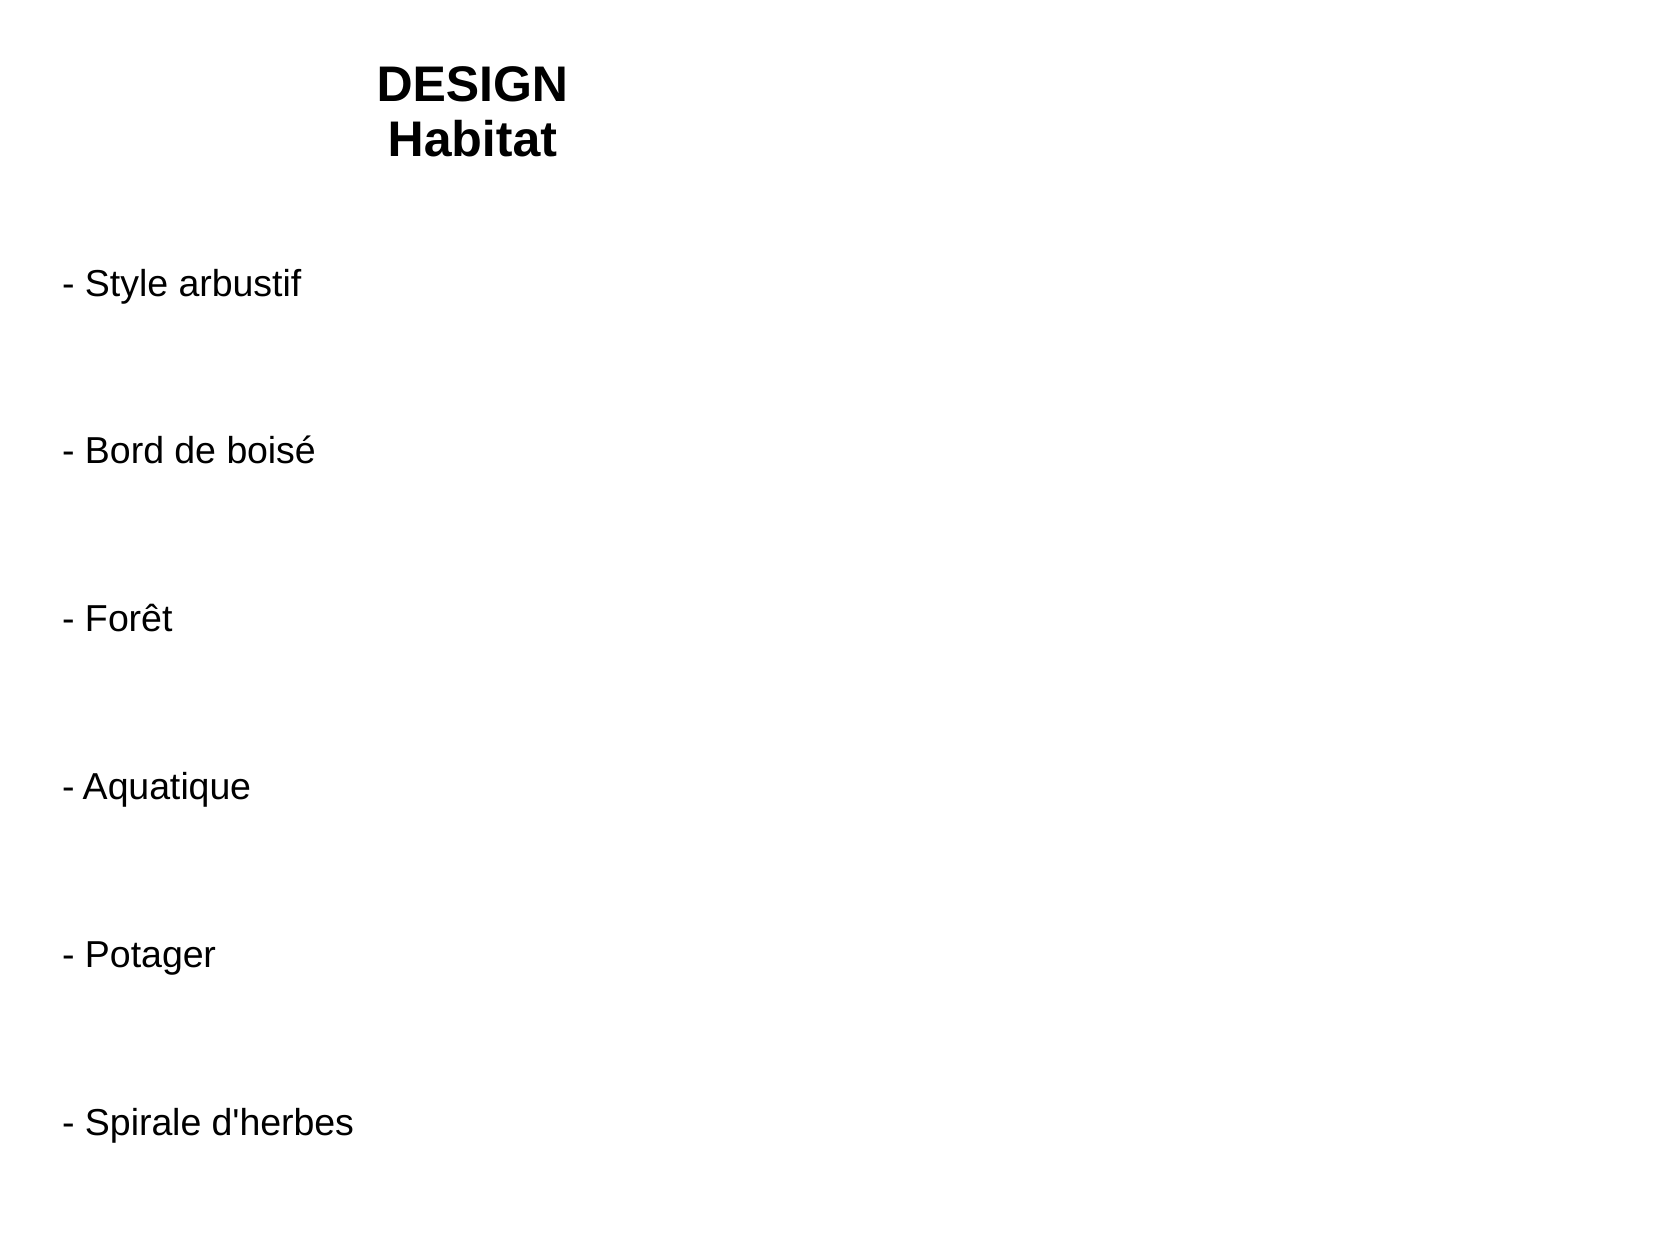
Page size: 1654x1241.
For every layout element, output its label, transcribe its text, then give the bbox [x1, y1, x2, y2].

text_box - Style arbustif - Bord de boisé - Forêt - Aquatique - Potager - Spirale d'herbes [47, 212, 875, 1110]
title DESIGN Habitat [82, 8, 863, 212]
